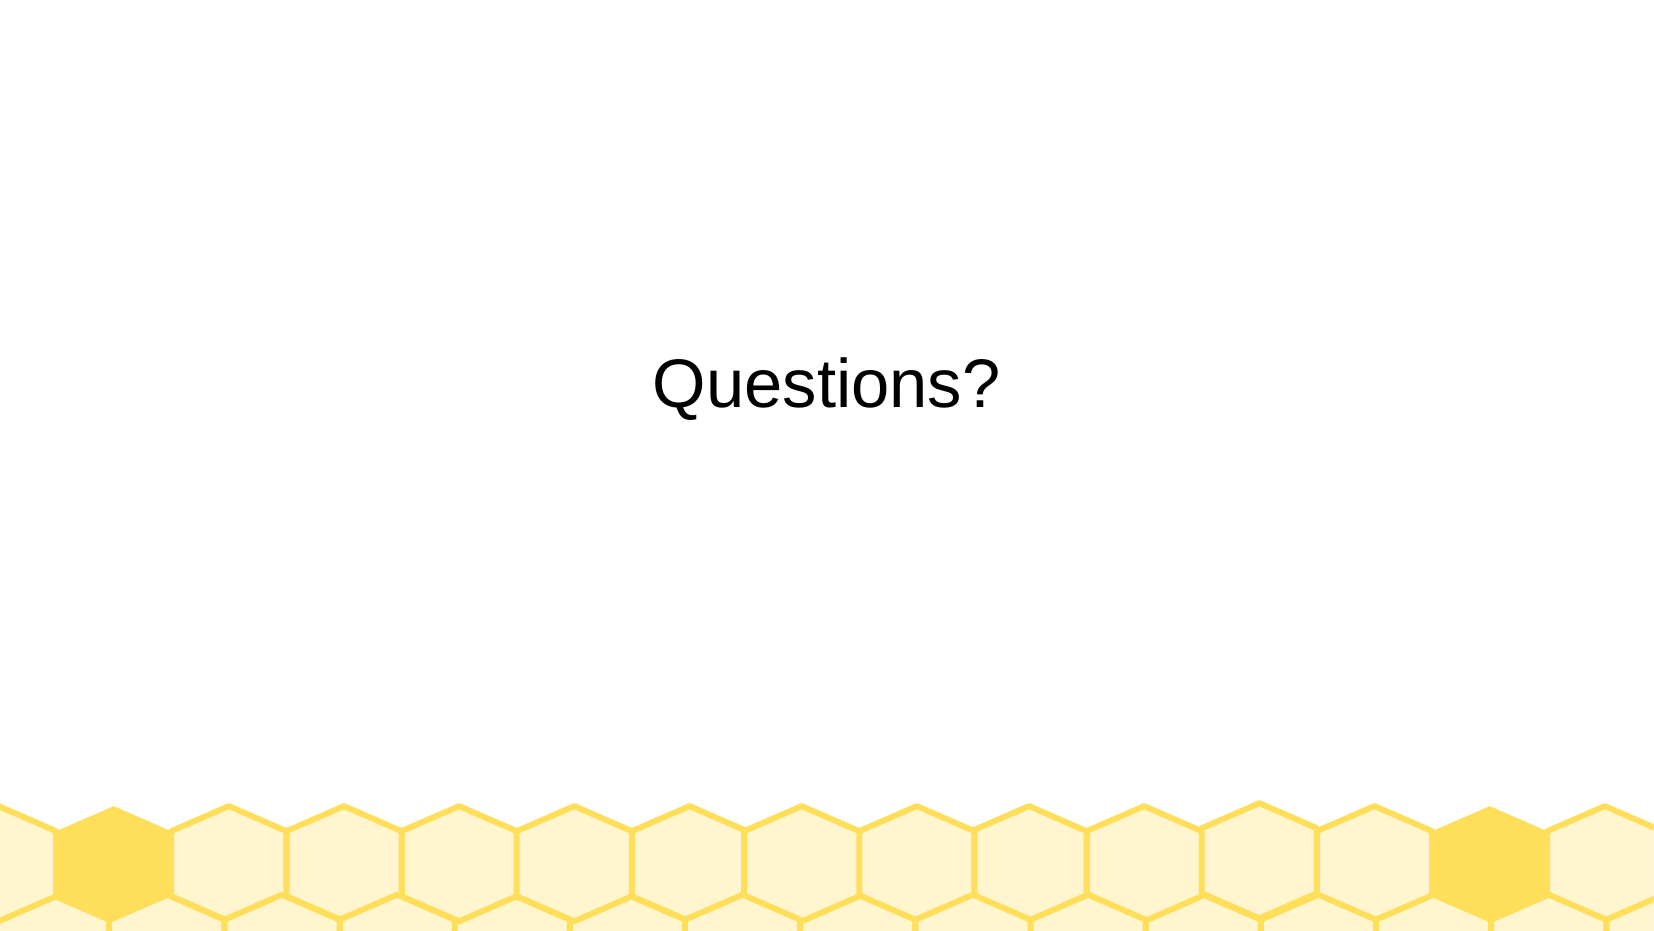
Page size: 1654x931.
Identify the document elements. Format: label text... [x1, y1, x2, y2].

title Questions? [82, 29, 1571, 739]
